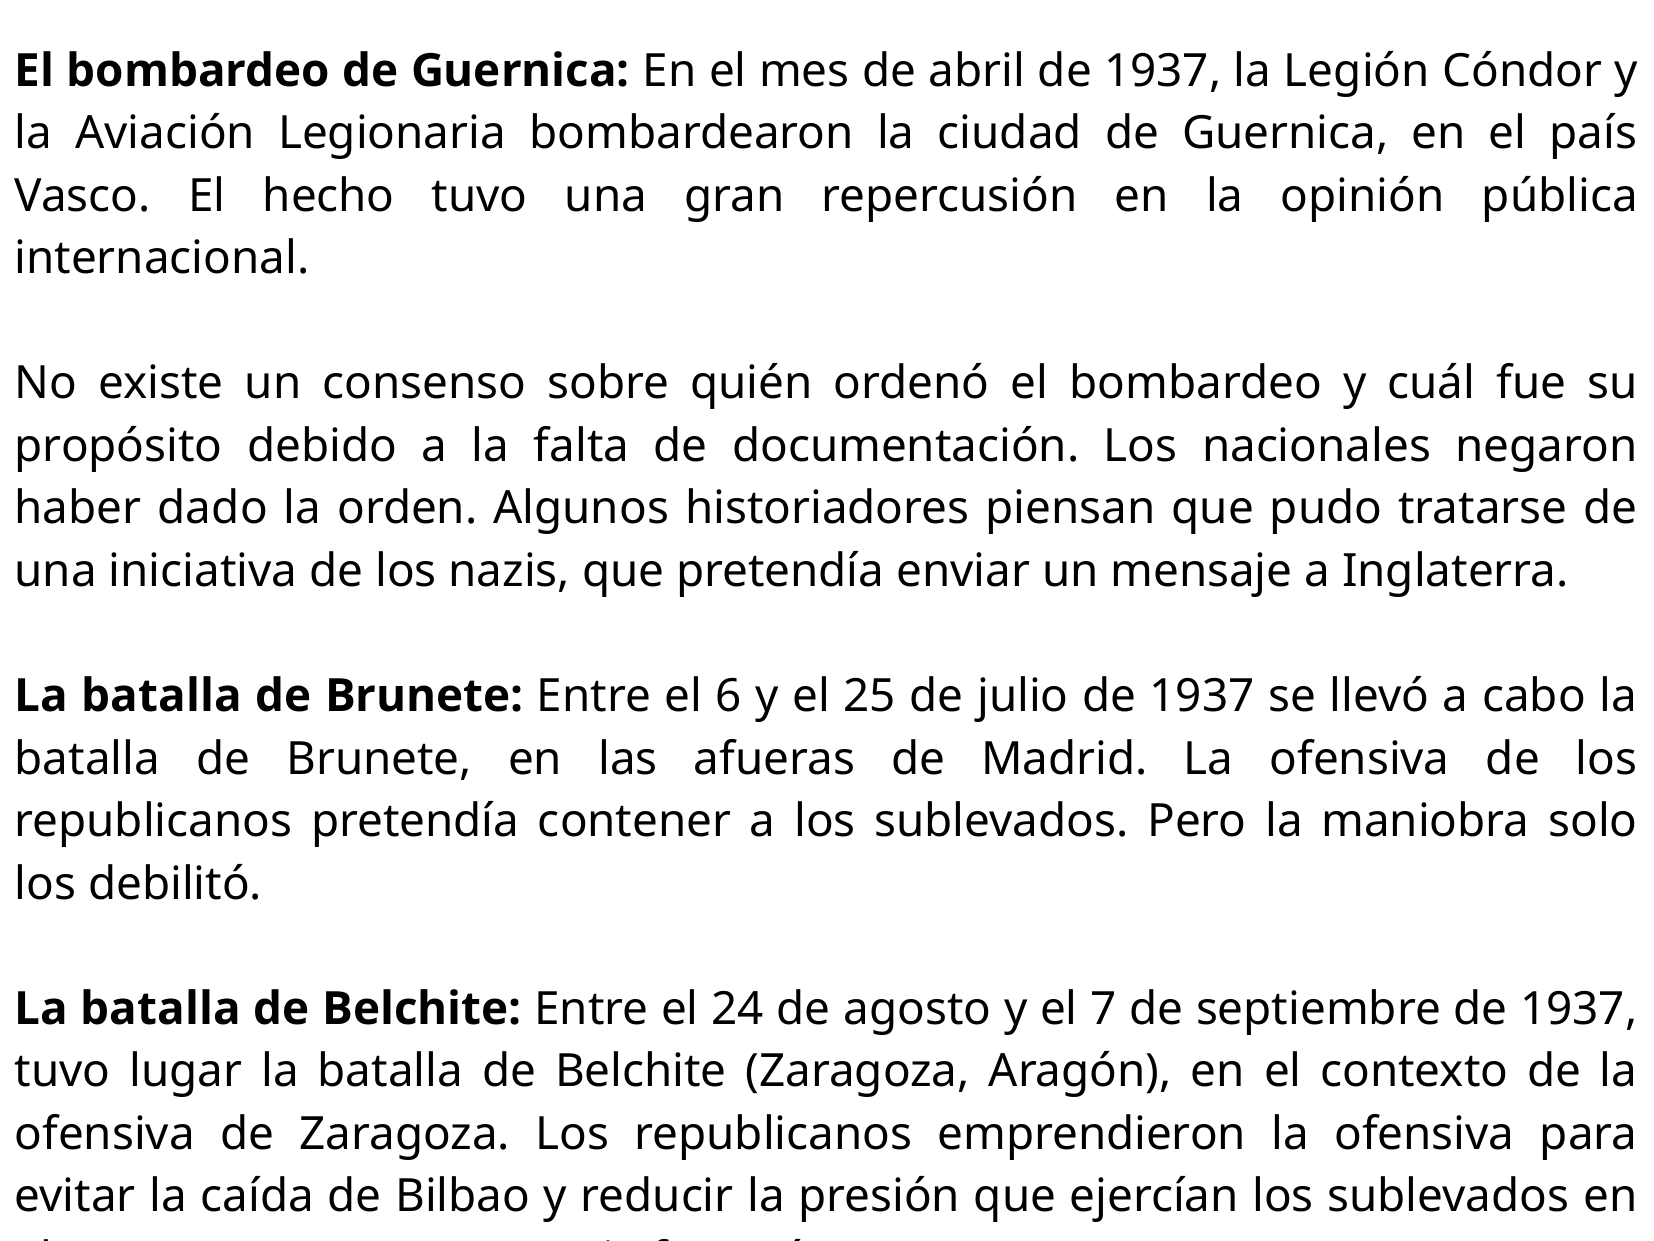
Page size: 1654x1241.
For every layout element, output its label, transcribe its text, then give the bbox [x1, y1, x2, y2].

text_box El bombardeo de Guernica: En el mes de abril de 1937, la Legión Cóndor y la Aviación Legionaria bombardearon la ciudad de Guernica, en el país Vasco. El hecho tuvo una gran repercusión en la opinión pública internacional. No existe un consenso sobre quién ordenó el bombardeo y cuál fue su propósito debido a la falta de documentación. Los nacionales negaron haber dado la orden. Algunos historiadores piensan que pudo tratarse de una iniciativa de los nazis, que pretendía enviar un mensaje a Inglaterra. La batalla de Brunete: Entre el 6 y el 25 de julio de 1937 se llevó a cabo la batalla de Brunete, en las afueras de Madrid. La ofensiva de los republicanos pretendía contener a los sublevados. Pero la maniobra solo los debilitó. La batalla de Belchite: Entre el 24 de agosto y el 7 de septiembre de 1937, tuvo lugar la batalla de Belchite (Zaragoza, Aragón), en el contexto de la ofensiva de Zaragoza. Los republicanos emprendieron la ofensiva para evitar la caída de Bilbao y reducir la presión que ejercían los sublevados en el Frente Norte. La estrategia fracasó. [0, 29, 1654, 972]
